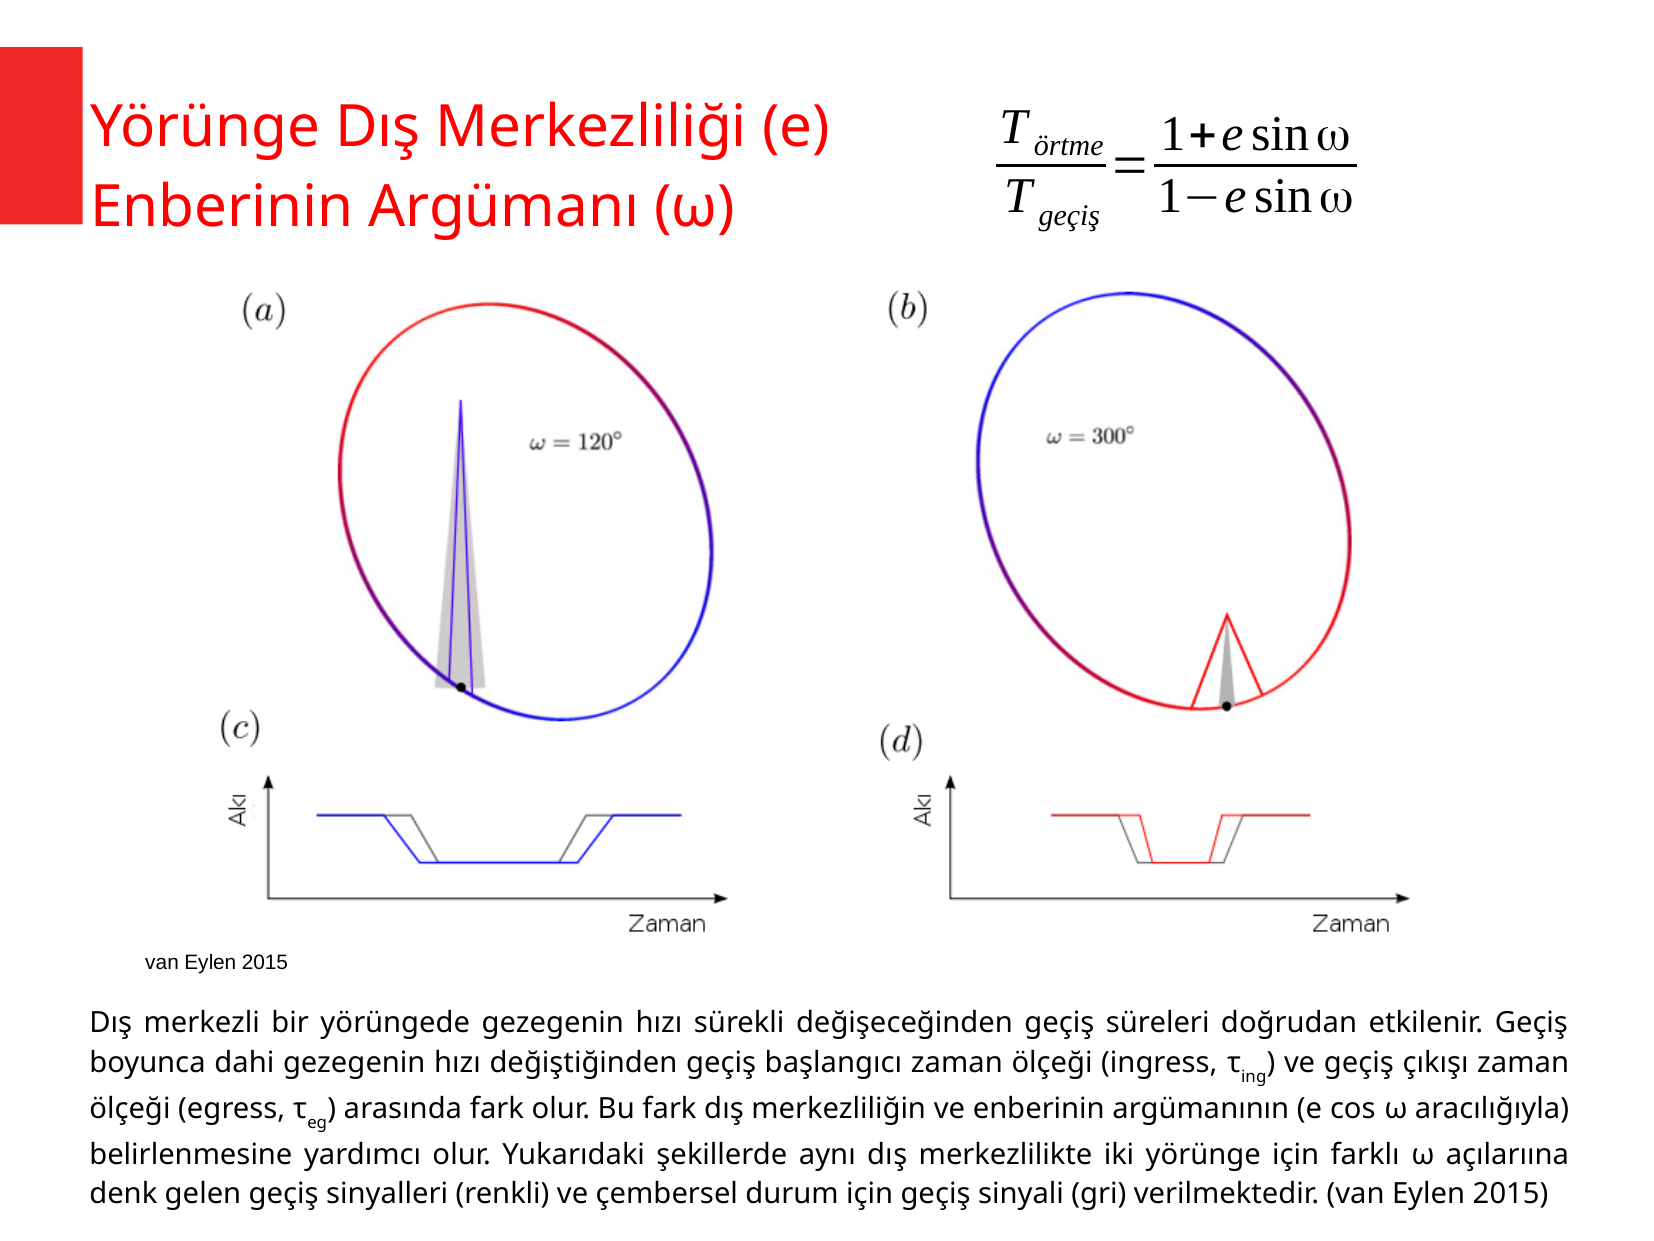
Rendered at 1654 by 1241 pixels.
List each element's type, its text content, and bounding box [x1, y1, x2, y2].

text_box Dış merkezli bir yörüngede gezegenin hızı sürekli değişeceğinden geçiş süreleri doğrudan etkilenir. Geçiş boyunca dahi gezegenin hızı değiştiğinden geçiş başlangıcı zaman ölçeği (ingress, τing) ve geçiş çıkışı zaman ölçeği (egress, τeg) arasında fark olur. Bu fark dış merkezliliğin ve enberinin argümanının (e cos ω aracılığıyla) belirlenmesine yardımcı olur. Yukarıdaki şekillerde aynı dış merkezlilikte iki yörünge için farklı ω açılarıına denk gelen geçiş sinyalleri (renkli) ve çembersel durum için geçiş sinyali (gri) verilmektedir. (van Eylen 2015) [74, 994, 1585, 1240]
title Yörünge Dış Merkezliliği (e) Enberinin Argümanı (ω) [90, 84, 1626, 244]
picture [186, 255, 1494, 967]
text_box van Eylen 2015 [130, 943, 521, 982]
chart [988, 98, 1366, 232]
